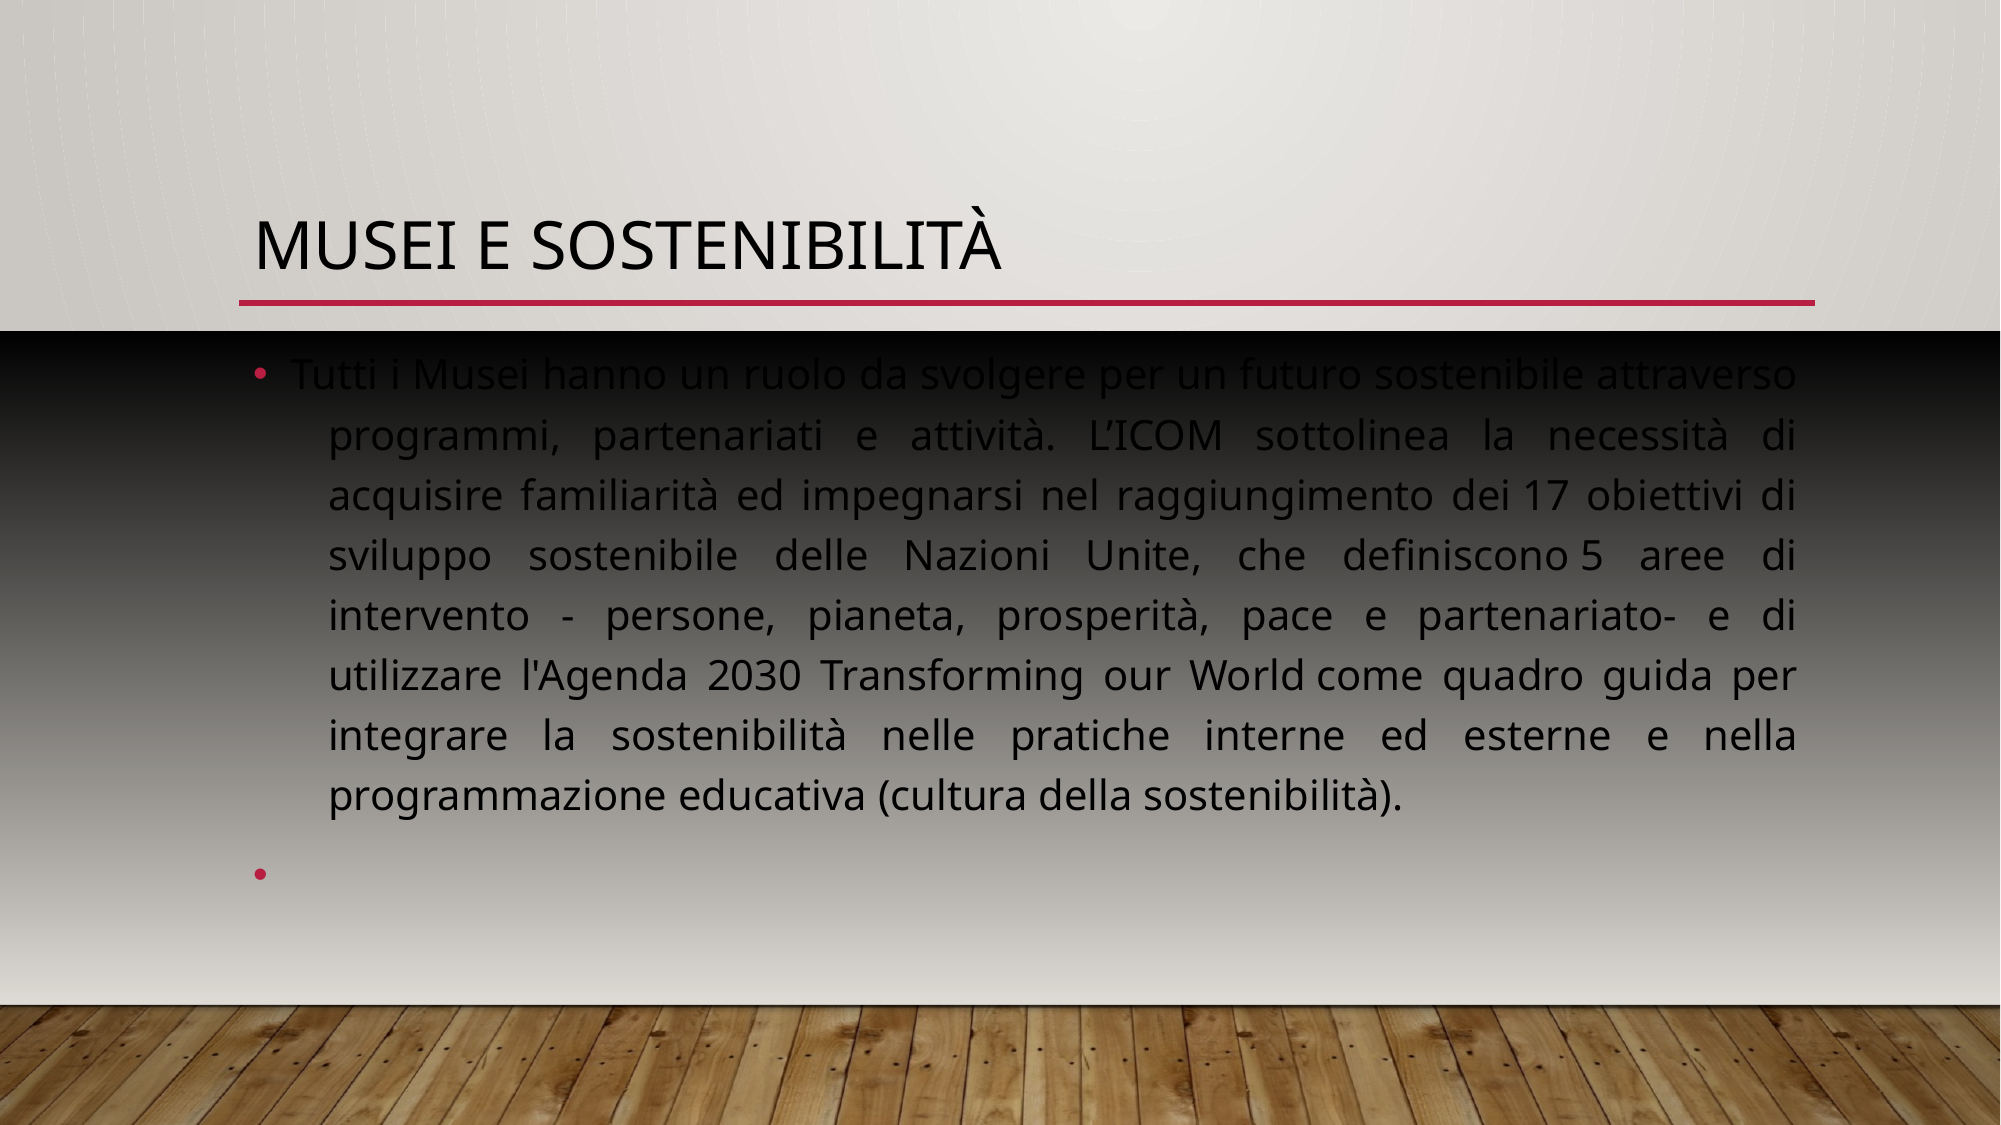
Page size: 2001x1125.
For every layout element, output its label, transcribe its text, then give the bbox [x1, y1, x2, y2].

title Musei e sostenibilità [238, 131, 1814, 305]
list Tutti i Musei hanno un ruolo da svolgere per un futuro sostenibile attraverso programmi, partenariati e attività. L’ICOM sottolinea la necessità di acquisire familiarità ed impegnarsi nel raggiungimento dei 17 obiettivi di sviluppo sostenibile delle Nazioni Unite, che definiscono 5 aree di intervento - persone, pianeta, prosperità, pace e partenariato- e di utilizzare l'Agenda 2030 Transforming our World come quadro guida per integrare la sostenibilità nelle pratiche interne ed esterne e nella programmazione educativa (cultura della sostenibilità). [238, 330, 1814, 897]
